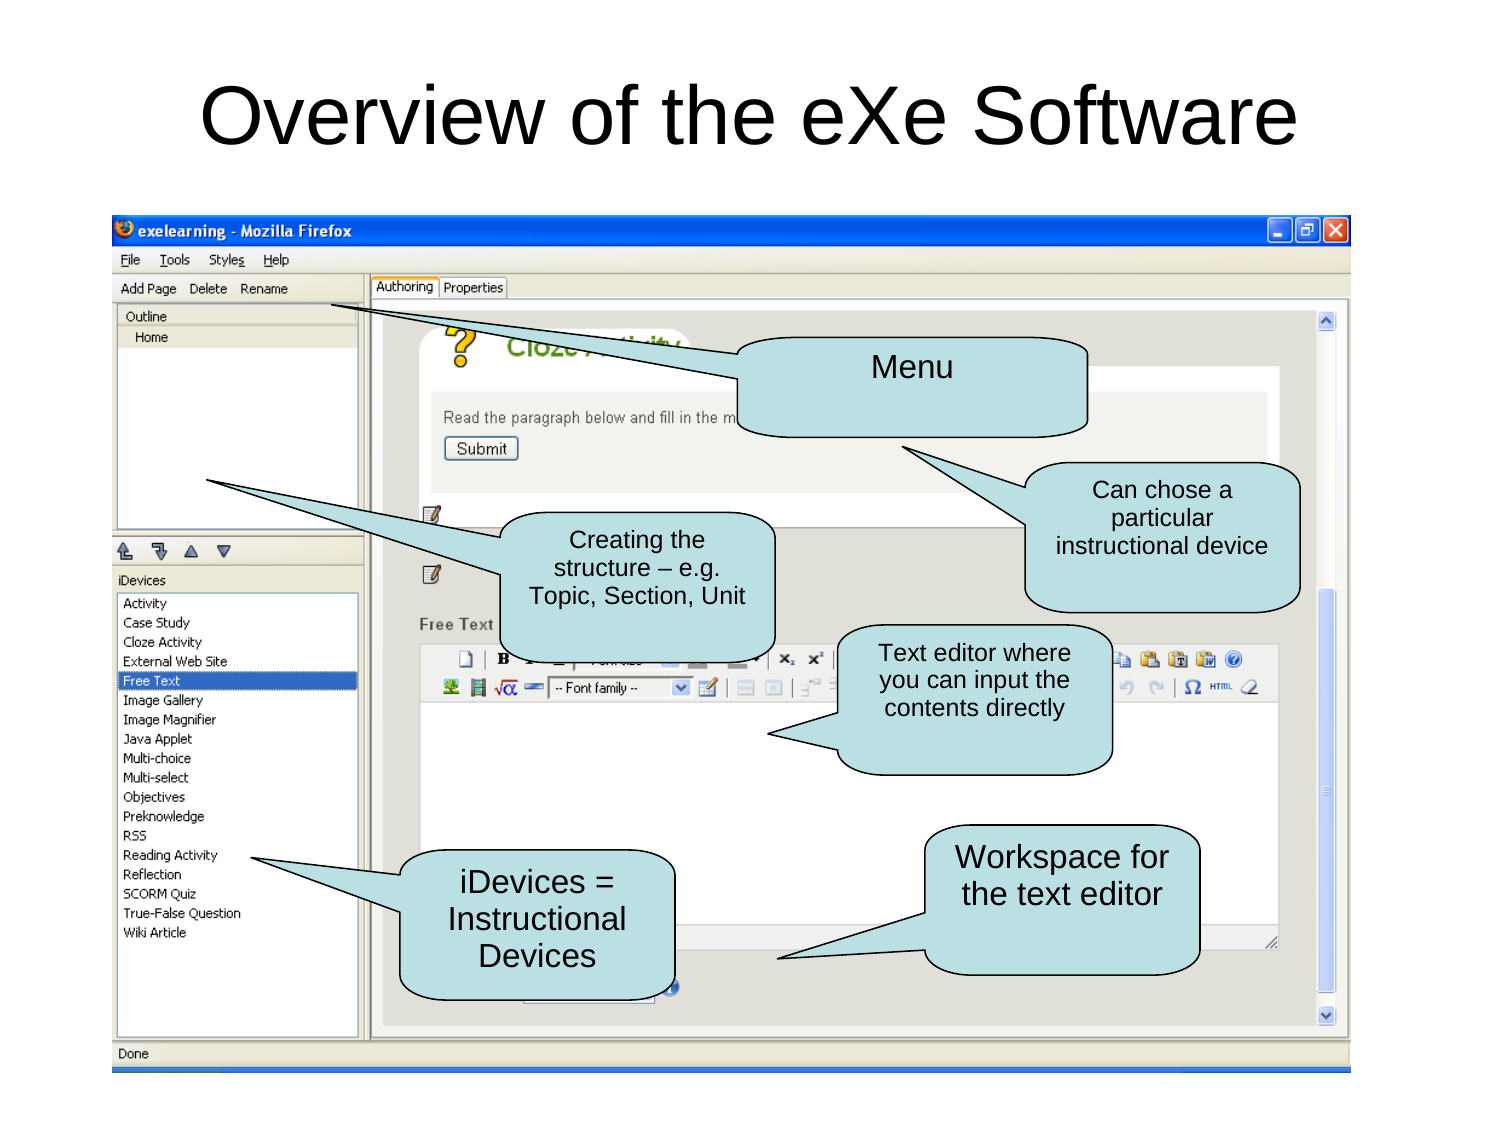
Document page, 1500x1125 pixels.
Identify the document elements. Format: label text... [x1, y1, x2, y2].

text_box Text editor where you can input the contents directly [767, 624, 1113, 776]
text_box iDevices = Instructional Devices [250, 849, 676, 1001]
title Overview of the eXe Software [75, 45, 1426, 188]
text_box Can chose a particular instructional device [902, 446, 1301, 613]
text_box Menu [331, 304, 1088, 438]
text_box Creating the structure – e.g. Topic, Section, Unit [206, 479, 776, 663]
text_box Workspace for the text editor [776, 825, 1201, 976]
picture [112, 215, 1351, 1073]
